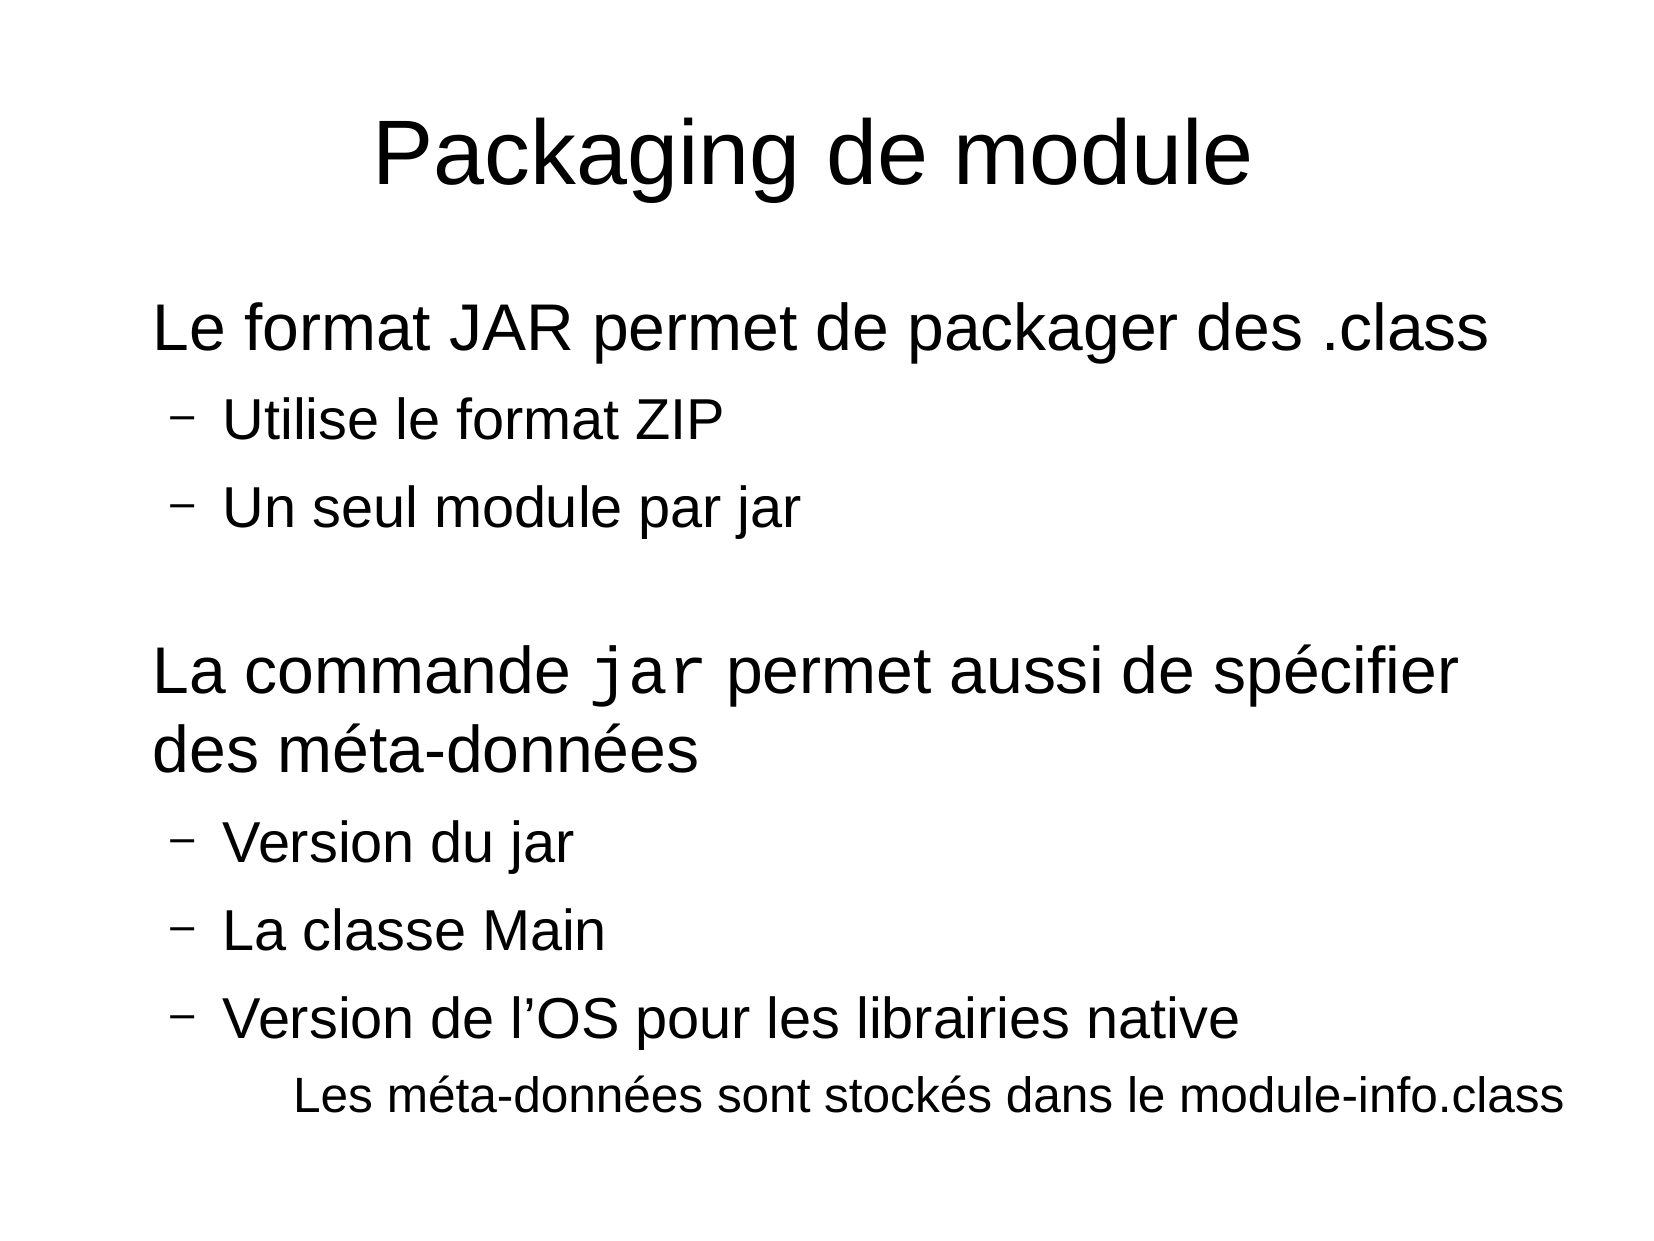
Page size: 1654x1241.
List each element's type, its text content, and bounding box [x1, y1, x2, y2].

title Packaging de module [82, 49, 1571, 257]
list Le format JAR permet de packager des .class Utilise le format ZIP Un seul module par jar La commande jar permet aussi de spécifier des méta-données Version du jar La classe Main Version de l’OS pour les librairies native Les méta-données sont stockés dans le module-info.class [82, 290, 1571, 1141]
